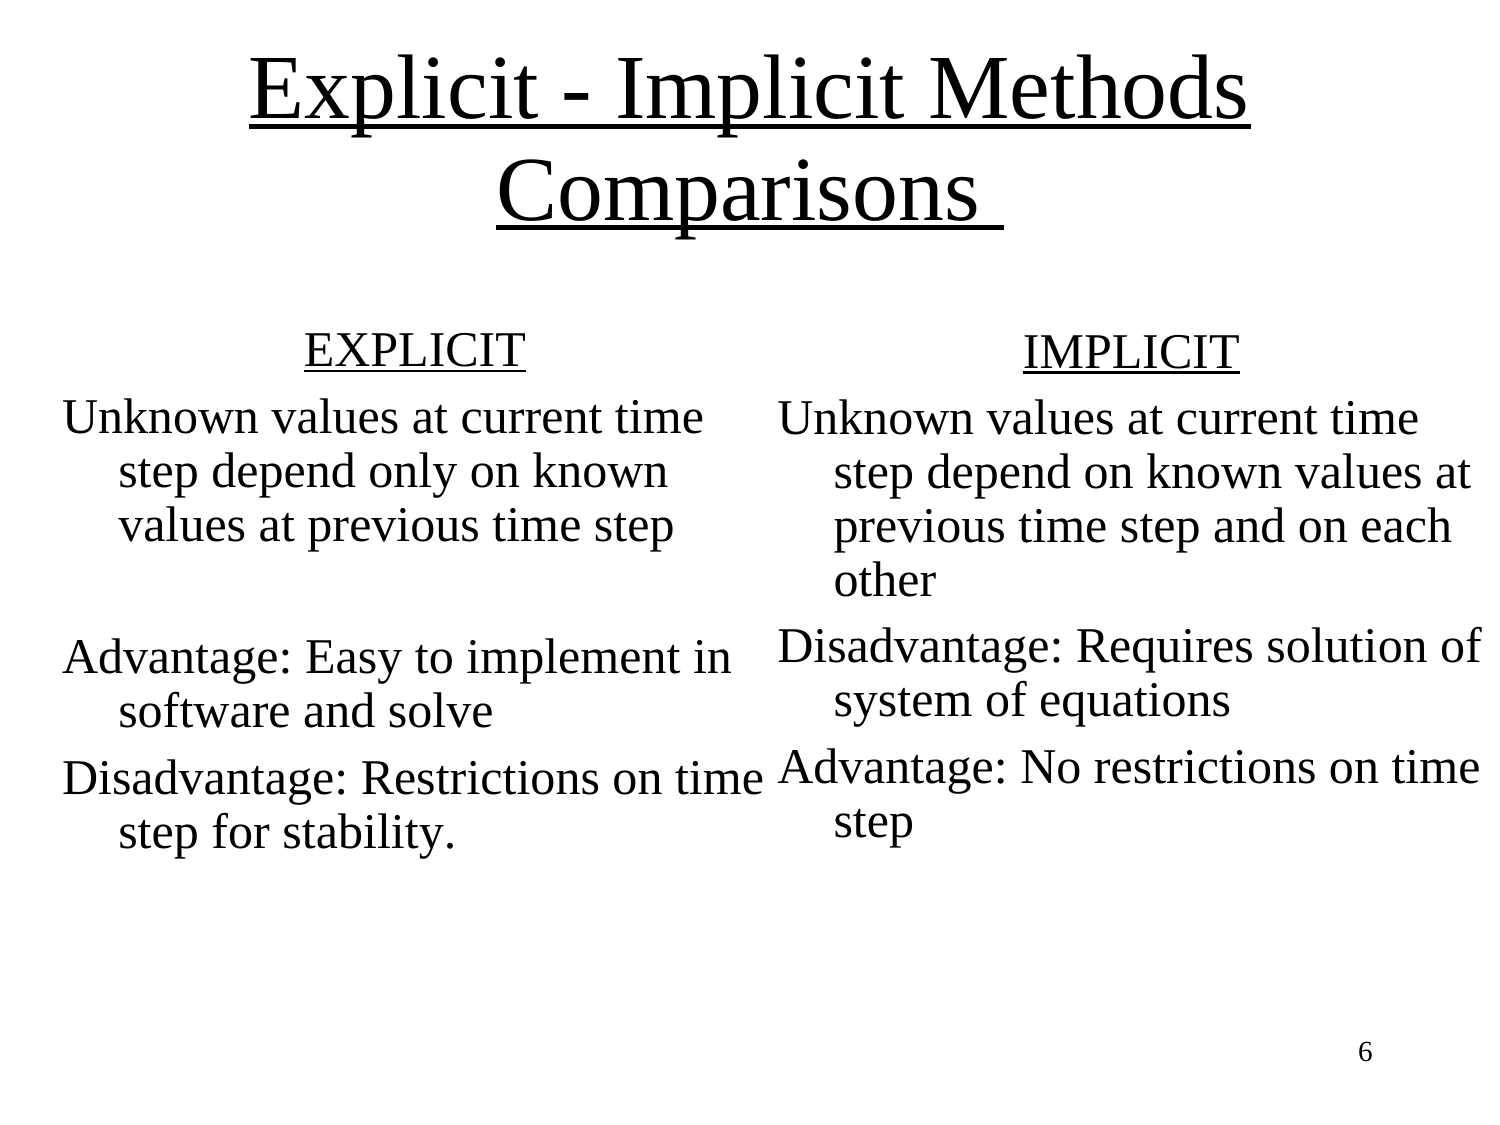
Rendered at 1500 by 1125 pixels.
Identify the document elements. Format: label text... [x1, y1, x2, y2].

text_box <number> [1074, 1025, 1388, 1101]
text_box EXPLICIT Unknown values at current time step depend only on known values at previous time step Advantage: Easy to implement in software and solve Disadvantage: Restrictions on time step for stability. [47, 315, 783, 991]
text_box IMPLICIT Unknown values at current time step depend on known values at previous time step and on each other Disadvantage: Requires solution of system of equations Advantage: No restrictions on time step [762, 317, 1500, 993]
title Explicit - Implicit Methods Comparisons [73, 21, 1426, 257]
